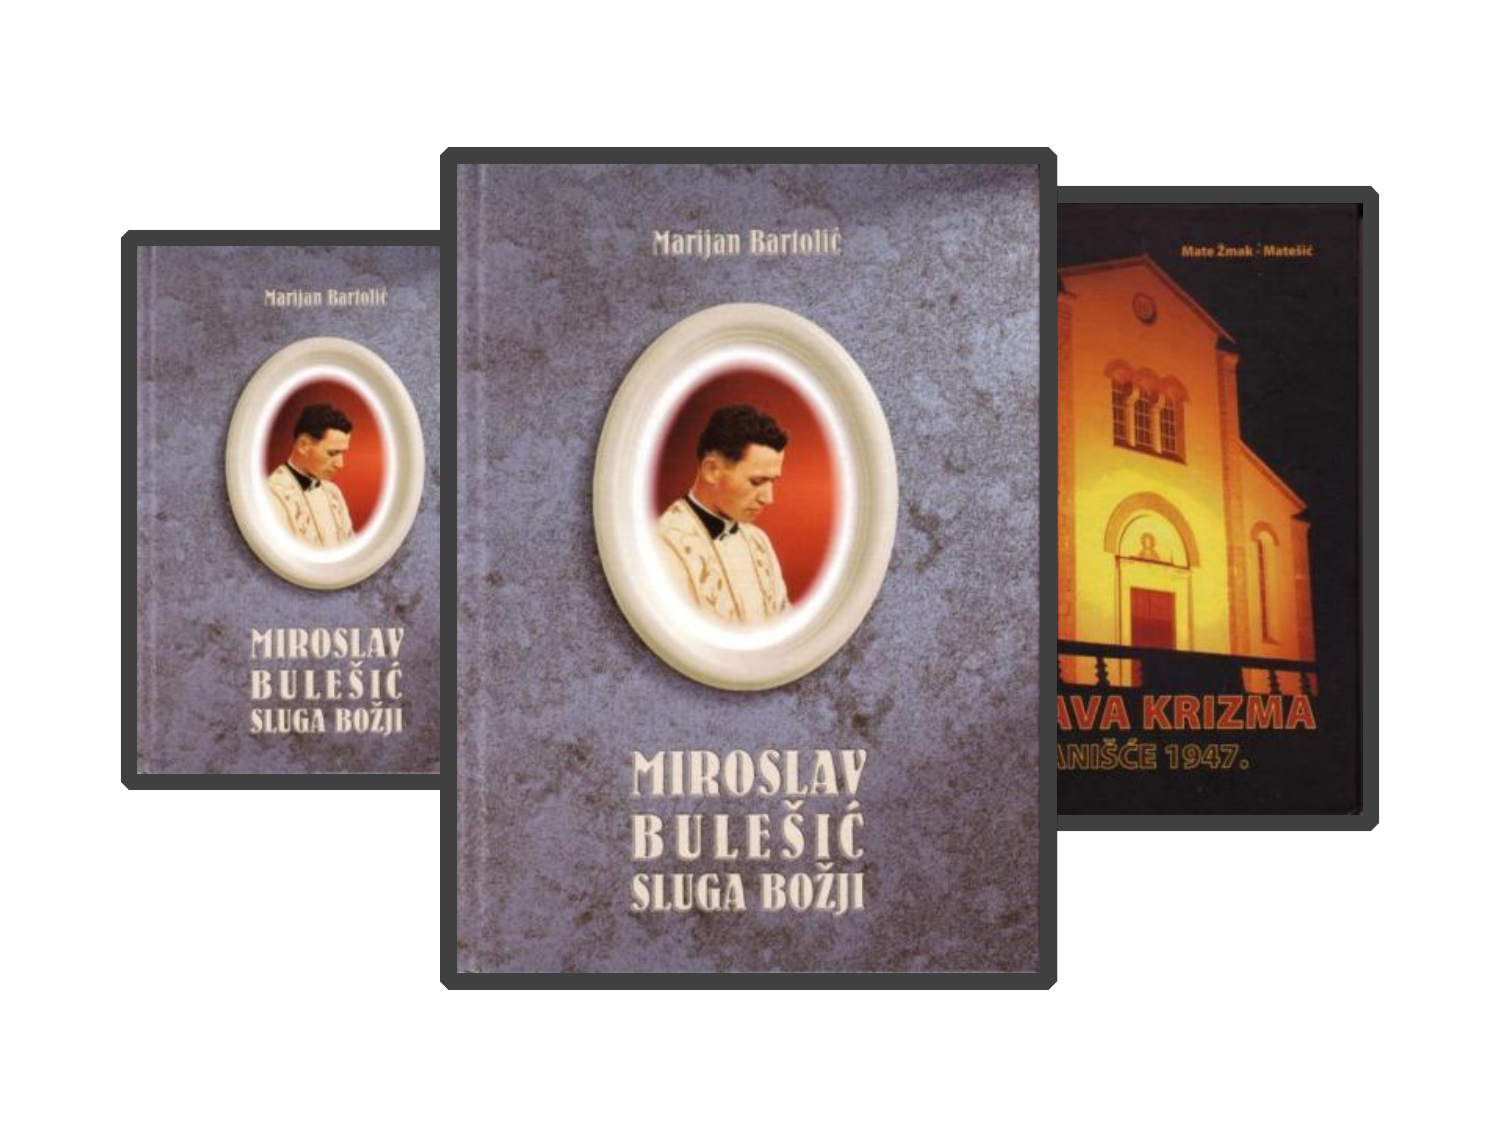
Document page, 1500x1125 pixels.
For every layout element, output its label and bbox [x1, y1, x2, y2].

picture [137, 246, 440, 774]
picture [1057, 202, 1363, 815]
picture [457, 164, 1041, 974]
